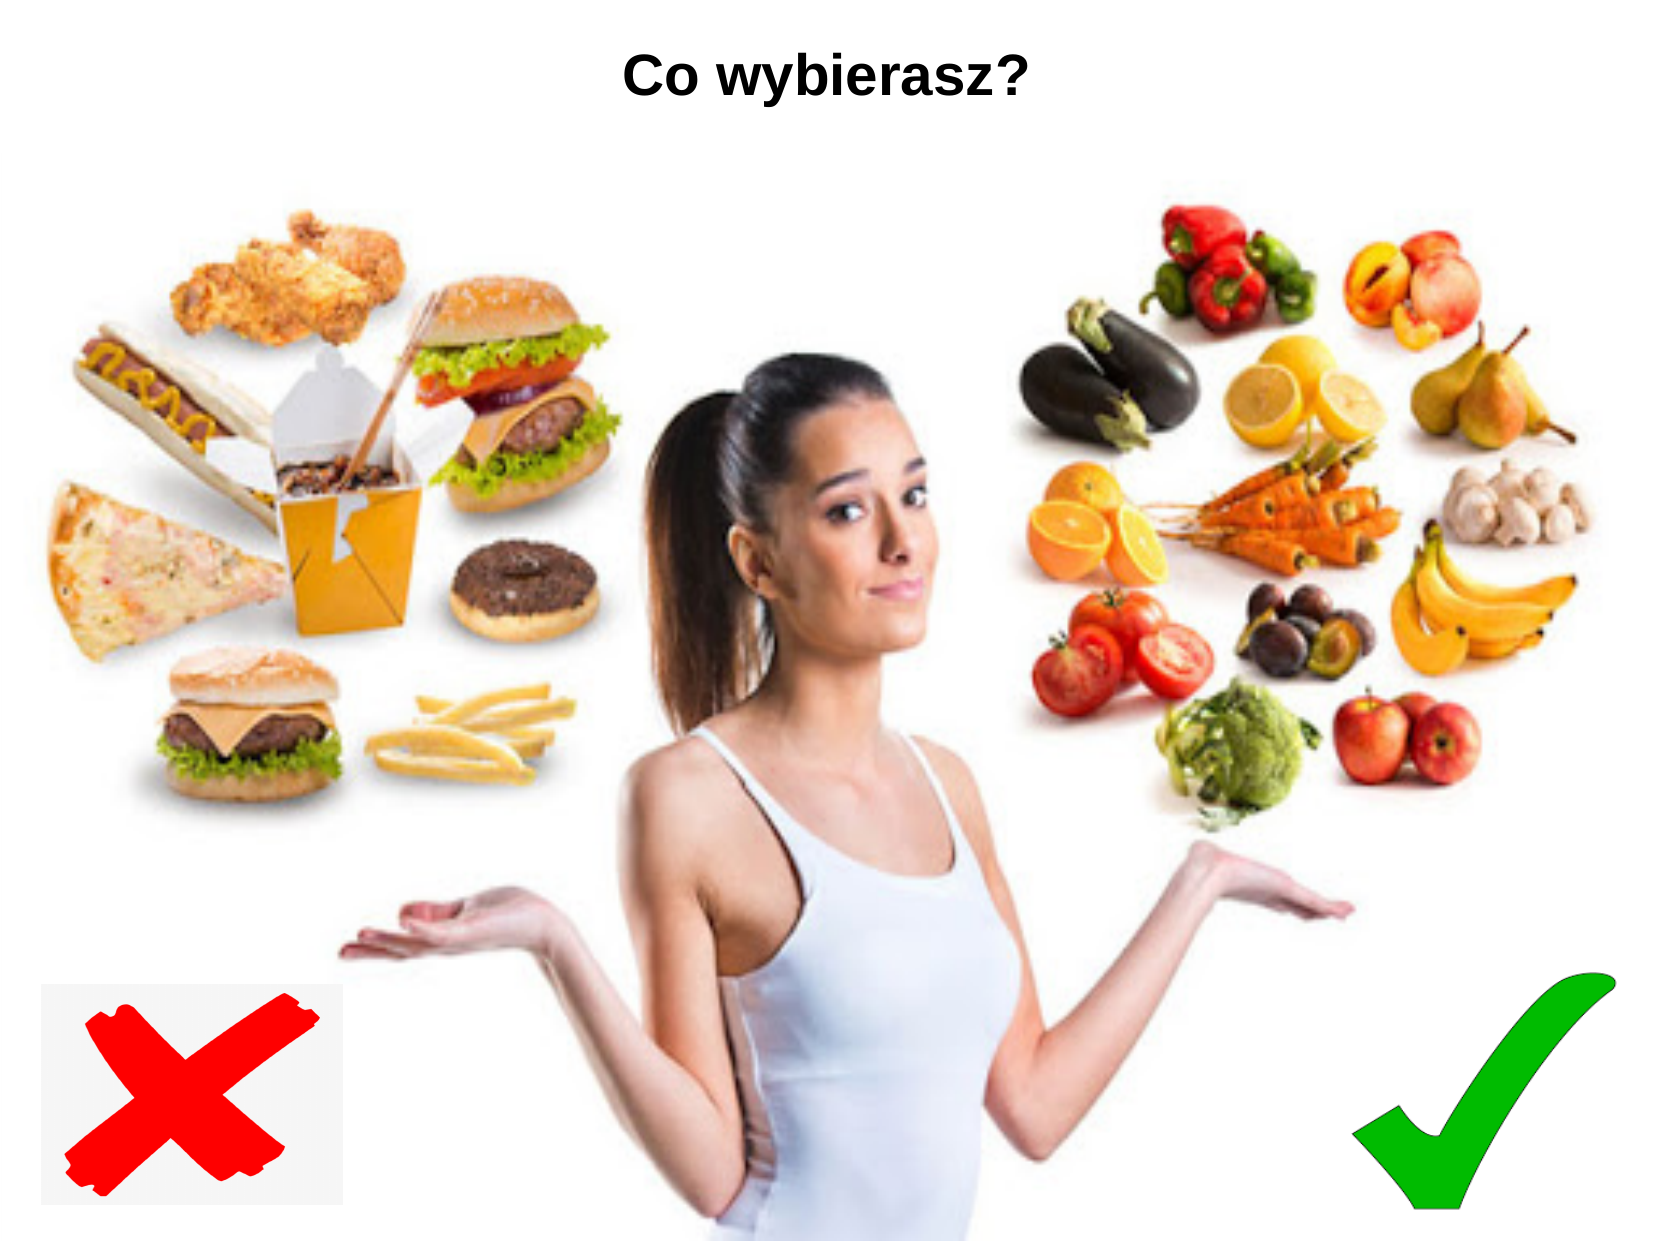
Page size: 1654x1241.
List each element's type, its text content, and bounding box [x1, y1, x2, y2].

text_box Co wybierasz? [401, 35, 1252, 117]
picture [0, 153, 1654, 1241]
